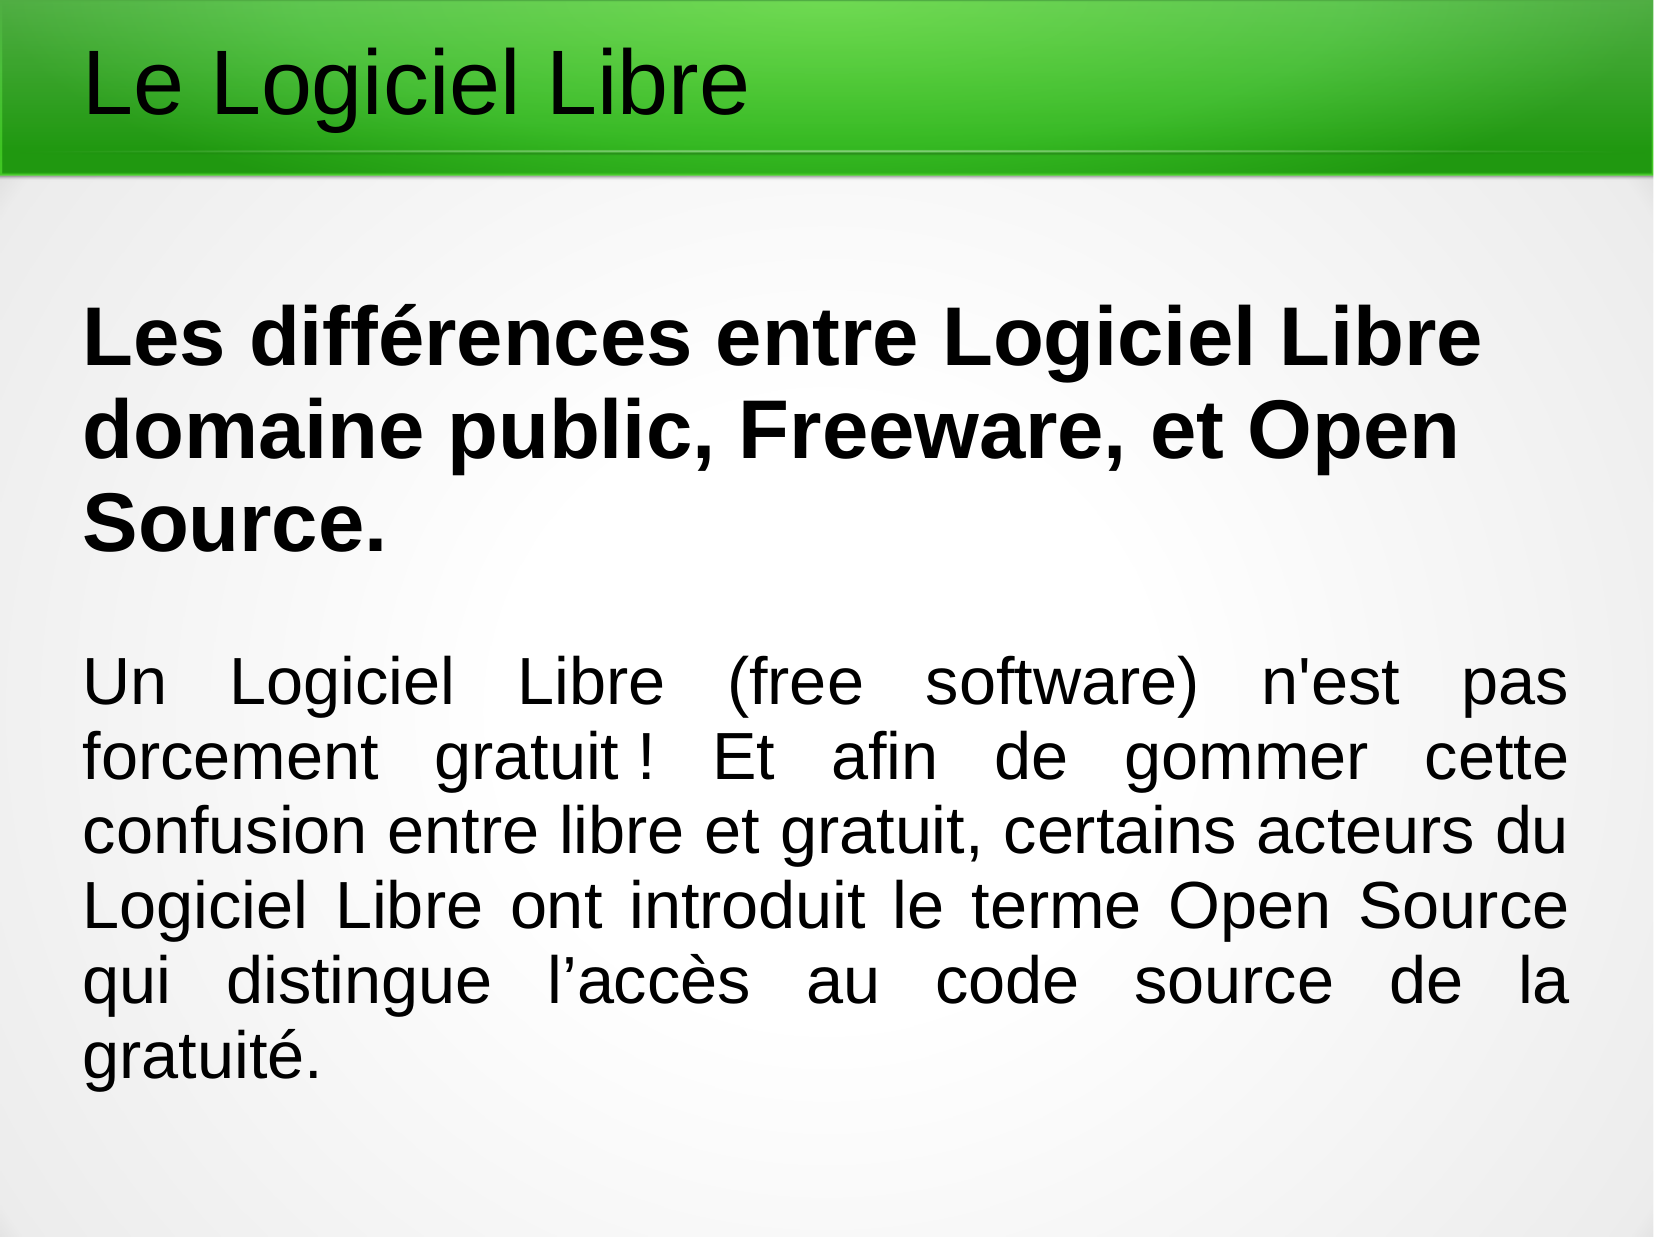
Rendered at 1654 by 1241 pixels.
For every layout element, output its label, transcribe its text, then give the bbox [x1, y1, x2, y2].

title Le Logiciel Libre [82, 11, 1571, 154]
subtitle Les différences entre Logiciel Libre domaine public, Freeware, et Open Source. Un Logiciel Libre (free software) n'est pas forcement gratuit ! Et afin de gommer cette confusion entre libre et gratuit, certains acteurs du Logiciel Libre ont introduit le terme Open Source qui distingue l’accès au code source de la gratuité. [82, 290, 1571, 1168]
picture [0, 0, 1654, 1237]
